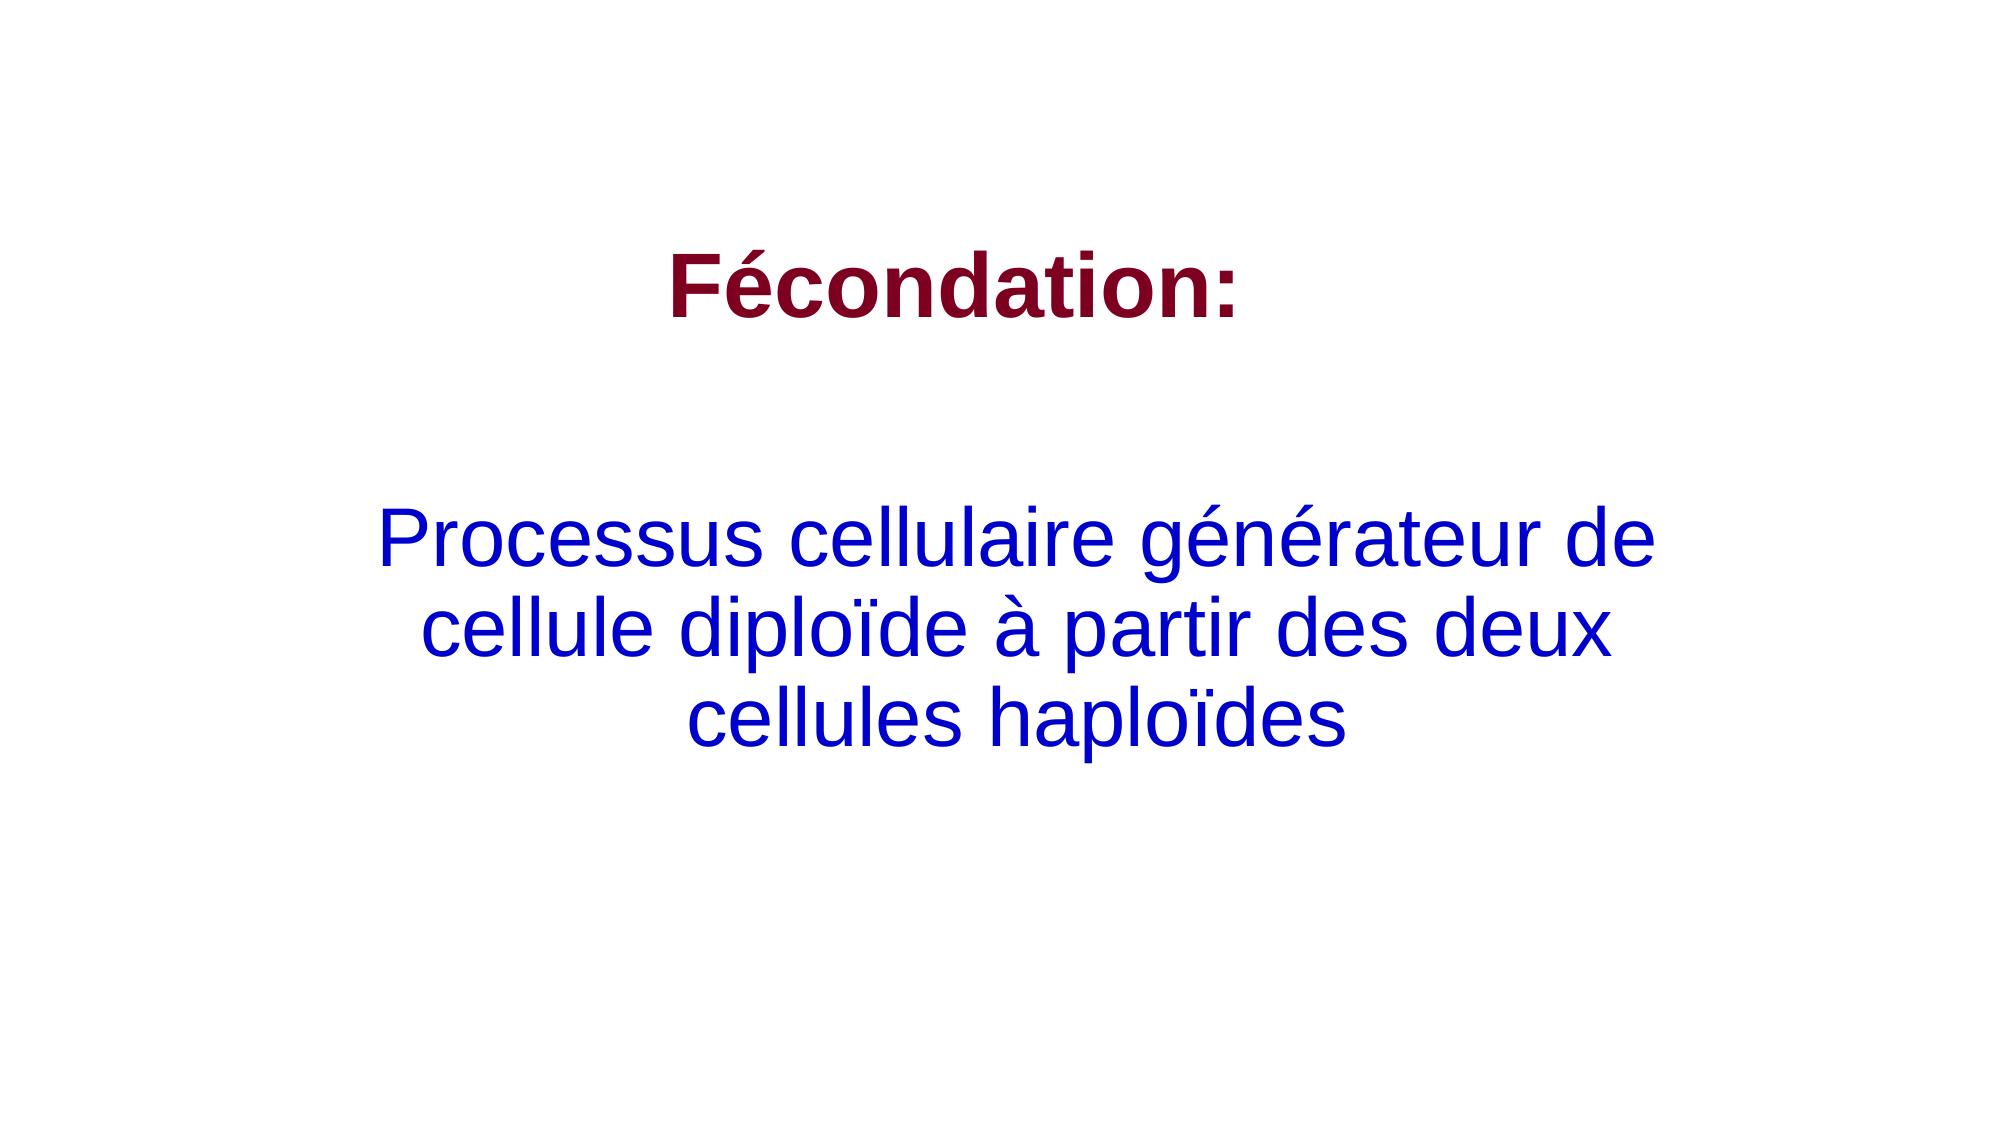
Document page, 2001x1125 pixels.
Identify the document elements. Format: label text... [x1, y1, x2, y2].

list Processus cellulaire générateur de cellule diploïde à partir des deux cellules haploïdes [257, 487, 1777, 964]
title Fécondation: [93, 231, 1819, 449]
